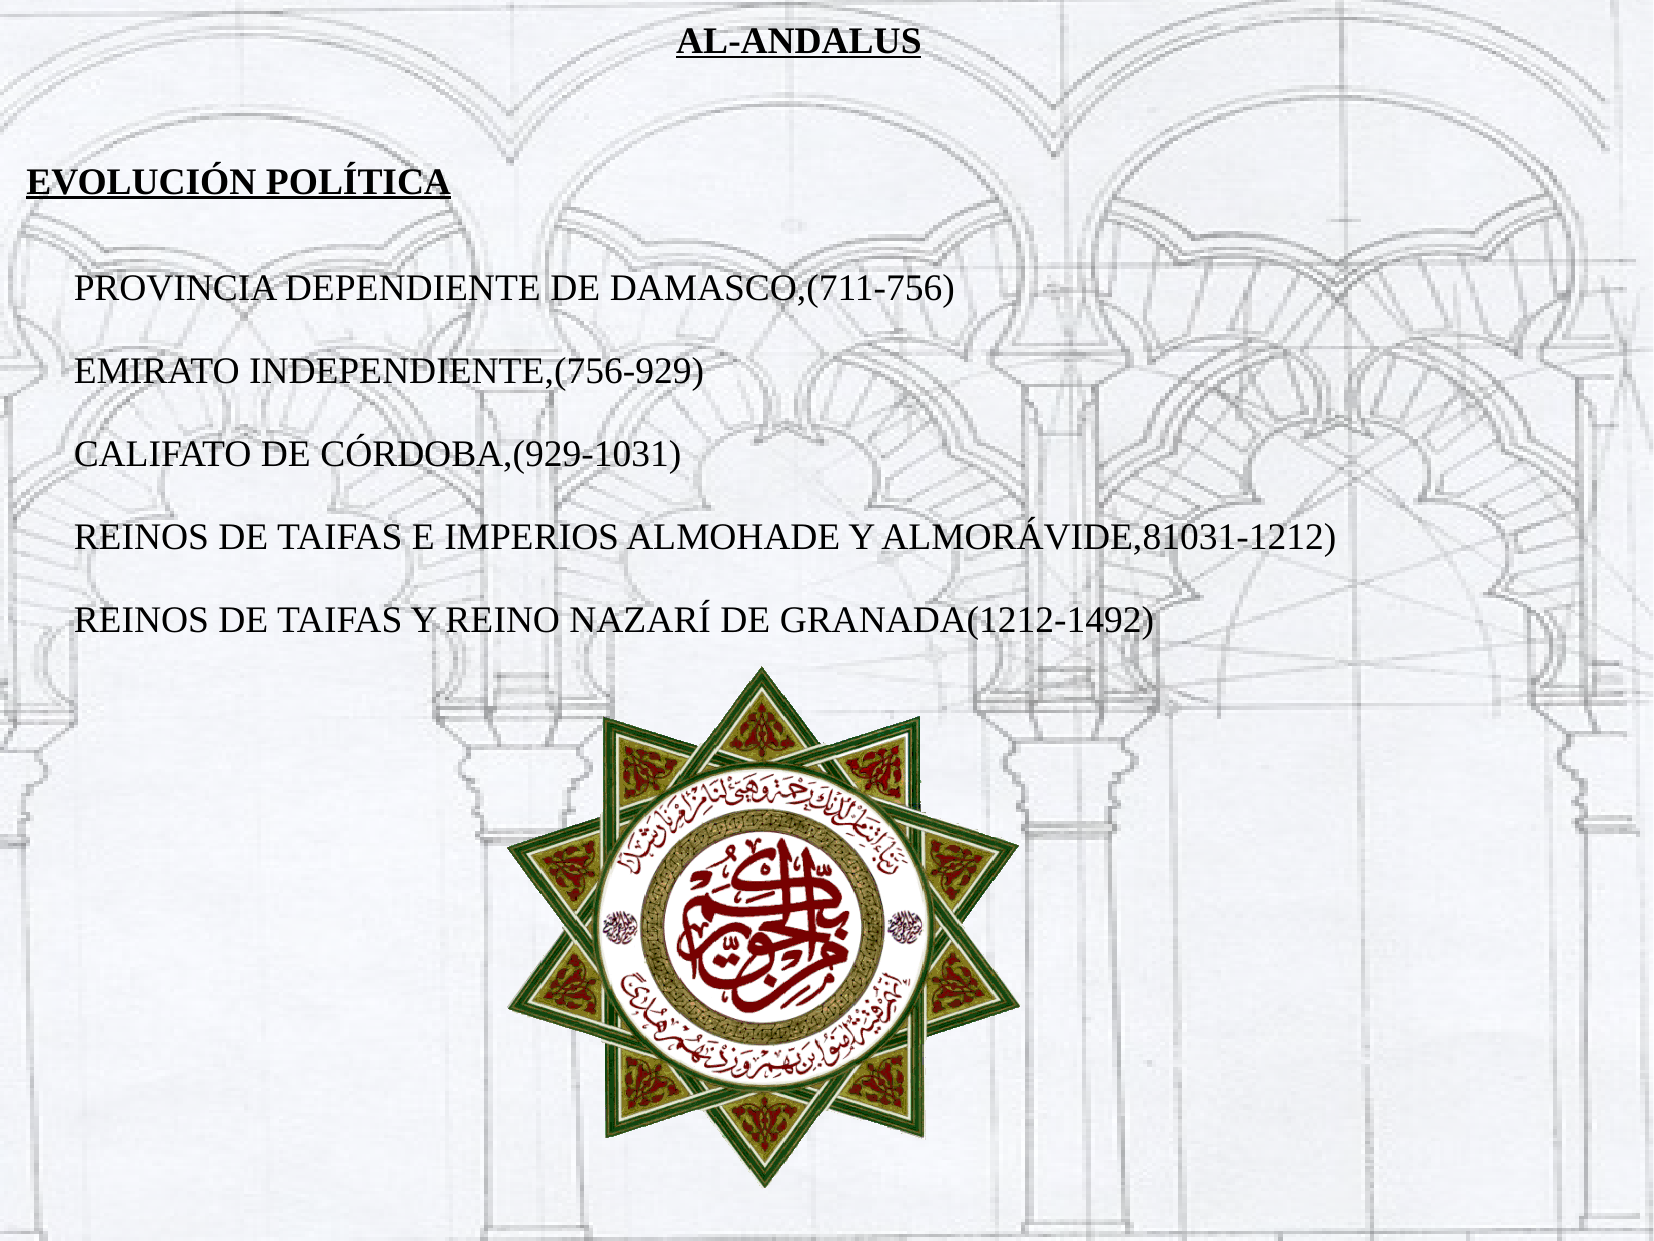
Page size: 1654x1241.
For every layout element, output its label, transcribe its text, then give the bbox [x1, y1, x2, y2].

text_box AL-ANDALUS [661, 12, 937, 71]
picture [0, 0, 1654, 1241]
text_box EVOLUCIÓN POLÍTICA [11, 153, 467, 212]
text_box PROVINCIA DEPENDIENTE DE DAMASCO,(711-756) EMIRATO INDEPENDIENTE,(756-929) CALIFATO DE CÓRDOBA,(929-1031) REINOS DE TAIFAS E IMPERIOS ALMOHADE Y ALMORÁVIDE,81031-1212) REINOS DE TAIFAS Y REINO NAZARÍ DE GRANADA(1212-1492) [23, 259, 1391, 654]
